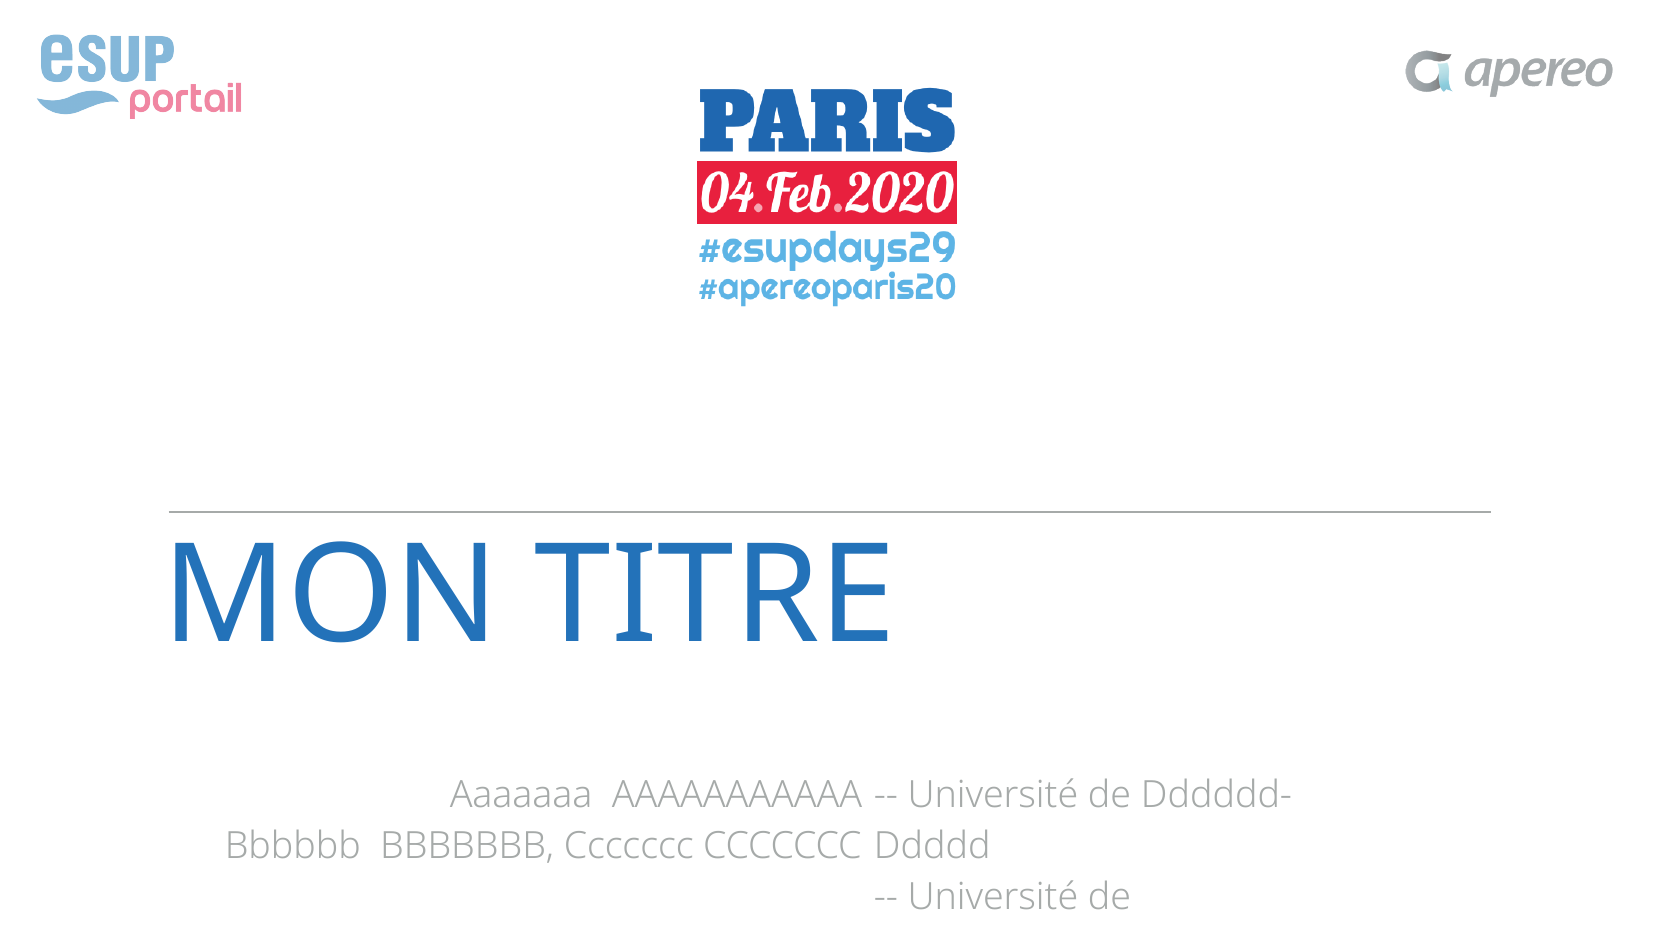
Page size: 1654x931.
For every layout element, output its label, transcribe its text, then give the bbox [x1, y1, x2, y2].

text_box [1393, 35, 1630, 119]
text_box [23, 11, 260, 142]
text_box Aaaaaaa AAAAAAAAAAA Bbbbbb BBBBBBB, Ccccccc CCCCCCC [23, 767, 863, 879]
text_box -- Université de Dddddd-Ddddd -- Université de Eeeeeeeeeeeeeeeeee [874, 767, 1406, 883]
text_box MON TITRE [162, 494, 1486, 814]
picture [697, 86, 957, 308]
